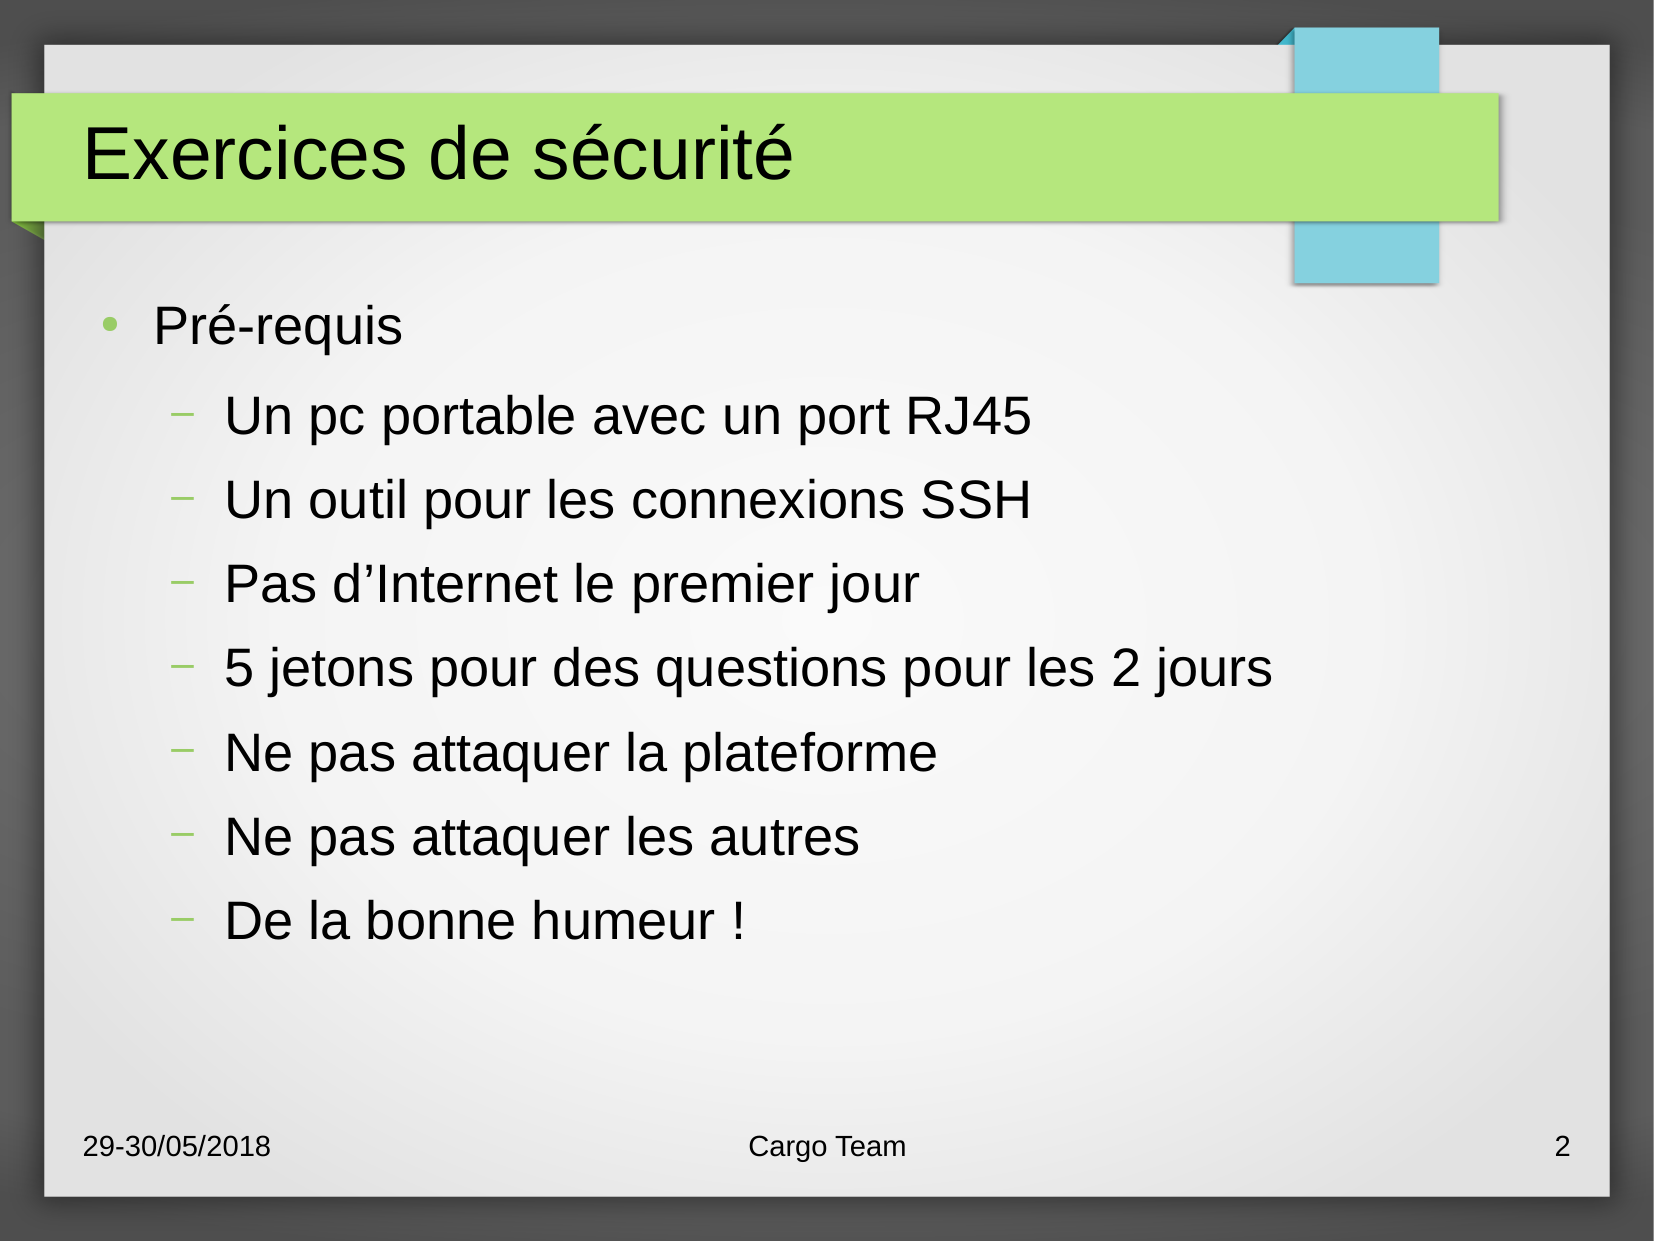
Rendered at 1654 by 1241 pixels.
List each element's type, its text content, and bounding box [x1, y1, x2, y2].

picture [0, 0, 1654, 1241]
list Pré-requis Un pc portable avec un port RJ45 Un outil pour les connexions SSH Pas d’Internet le premier jour 5 jetons pour des questions pour les 2 jours Ne pas attaquer la plateforme Ne pas attaquer les autres De la bonne humeur ! [82, 295, 1571, 1015]
title Exercices de sécurité [82, 94, 1264, 213]
